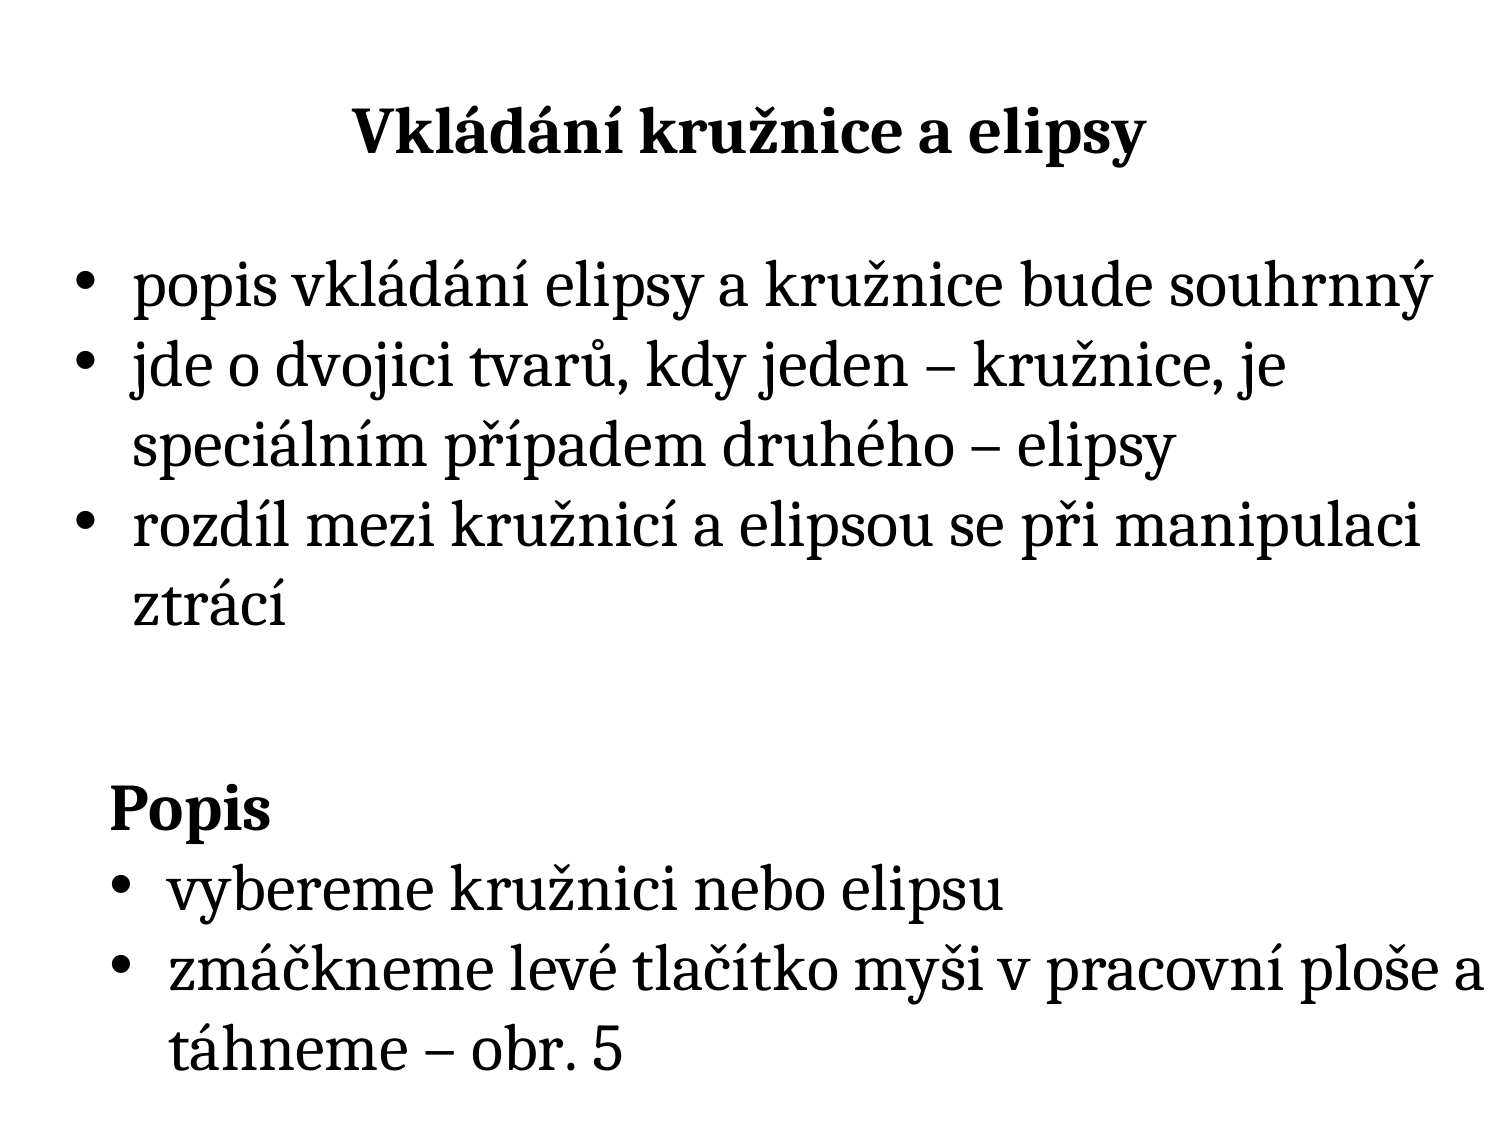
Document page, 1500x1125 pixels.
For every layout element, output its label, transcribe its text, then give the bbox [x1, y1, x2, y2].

text_box Popis vybereme kružnici nebo elipsu zmáčkneme levé tlačítko myši v pracovní ploše a táhneme – obr. 5 [35, 755, 1500, 1125]
text_box Vkládání kružnice a elipsy [0, 78, 1500, 175]
text_box popis vkládání elipsy a kružnice bude souhrnný jde o dvojici tvarů, kdy jeden – kružnice, je speciálním případem druhého – elipsy rozdíl mezi kružnicí a elipsou se při manipulaci ztrácí [0, 231, 1500, 1125]
